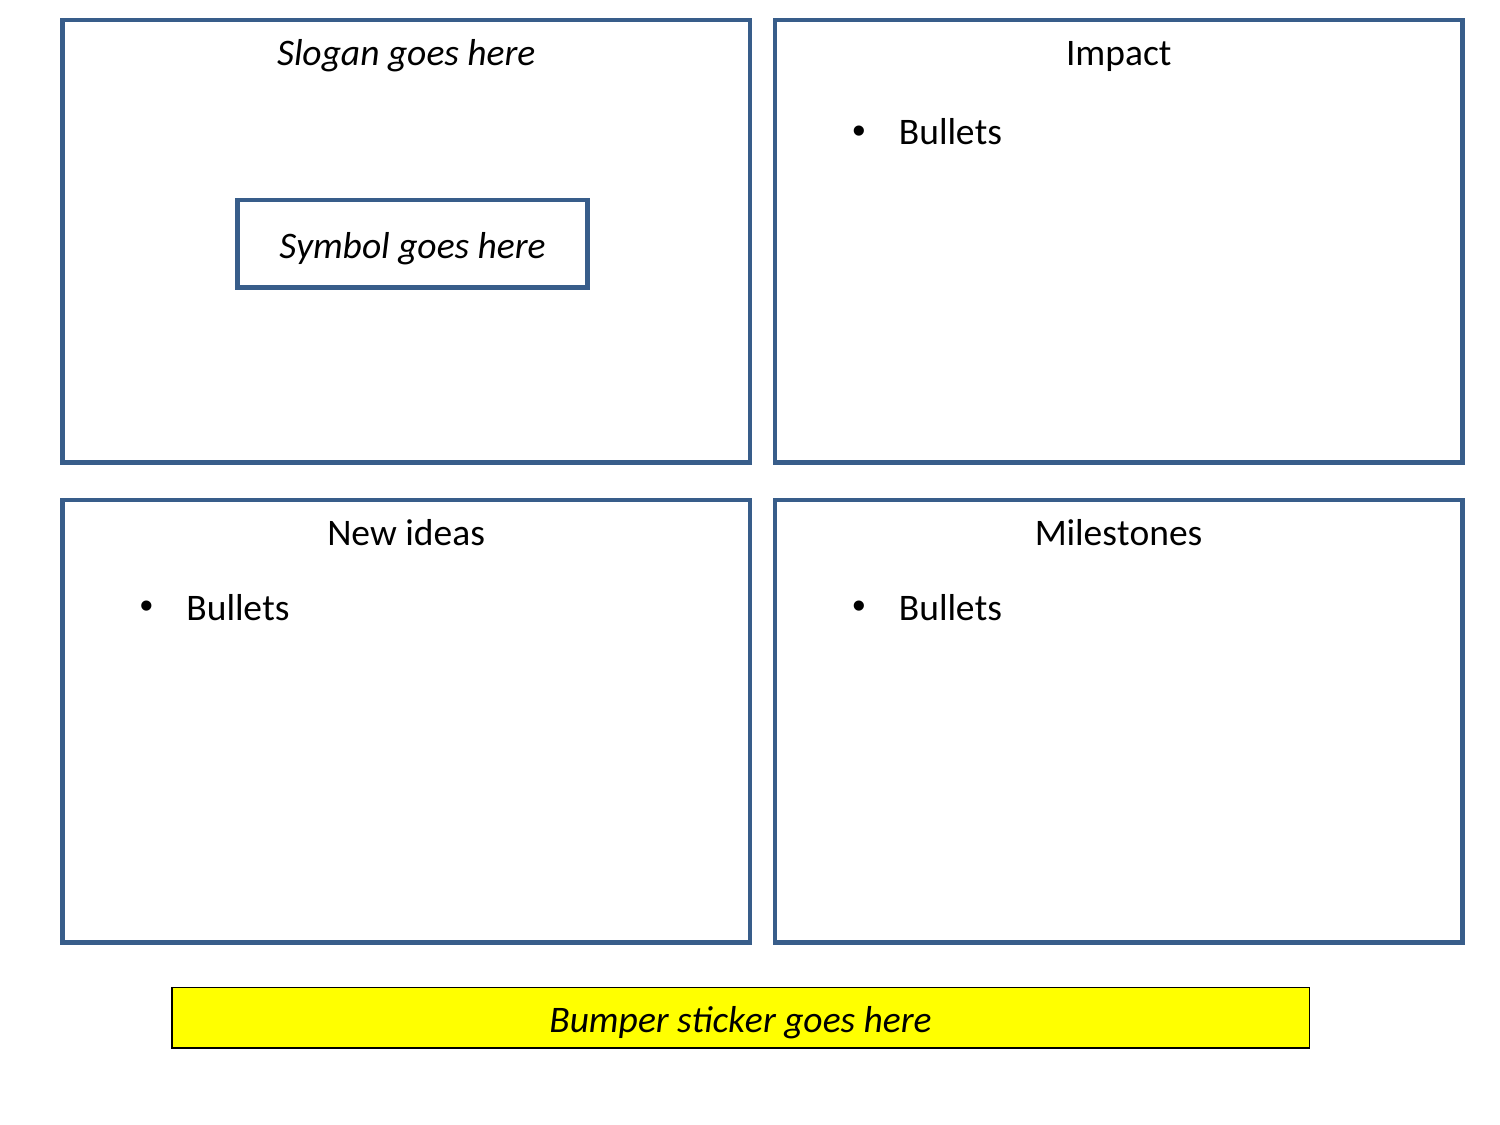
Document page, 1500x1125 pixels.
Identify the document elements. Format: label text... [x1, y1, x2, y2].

text_box Bumper sticker goes here [172, 987, 1310, 1048]
text_box Symbol goes here [237, 199, 588, 288]
text_box Bullets [124, 574, 688, 636]
text_box Impact [774, 20, 1463, 463]
text_box Bullets [837, 99, 1401, 161]
text_box Slogan goes here [62, 20, 751, 463]
text_box Milestones [774, 500, 1463, 943]
text_box New ideas [62, 500, 751, 943]
text_box Bullets [837, 574, 1401, 636]
